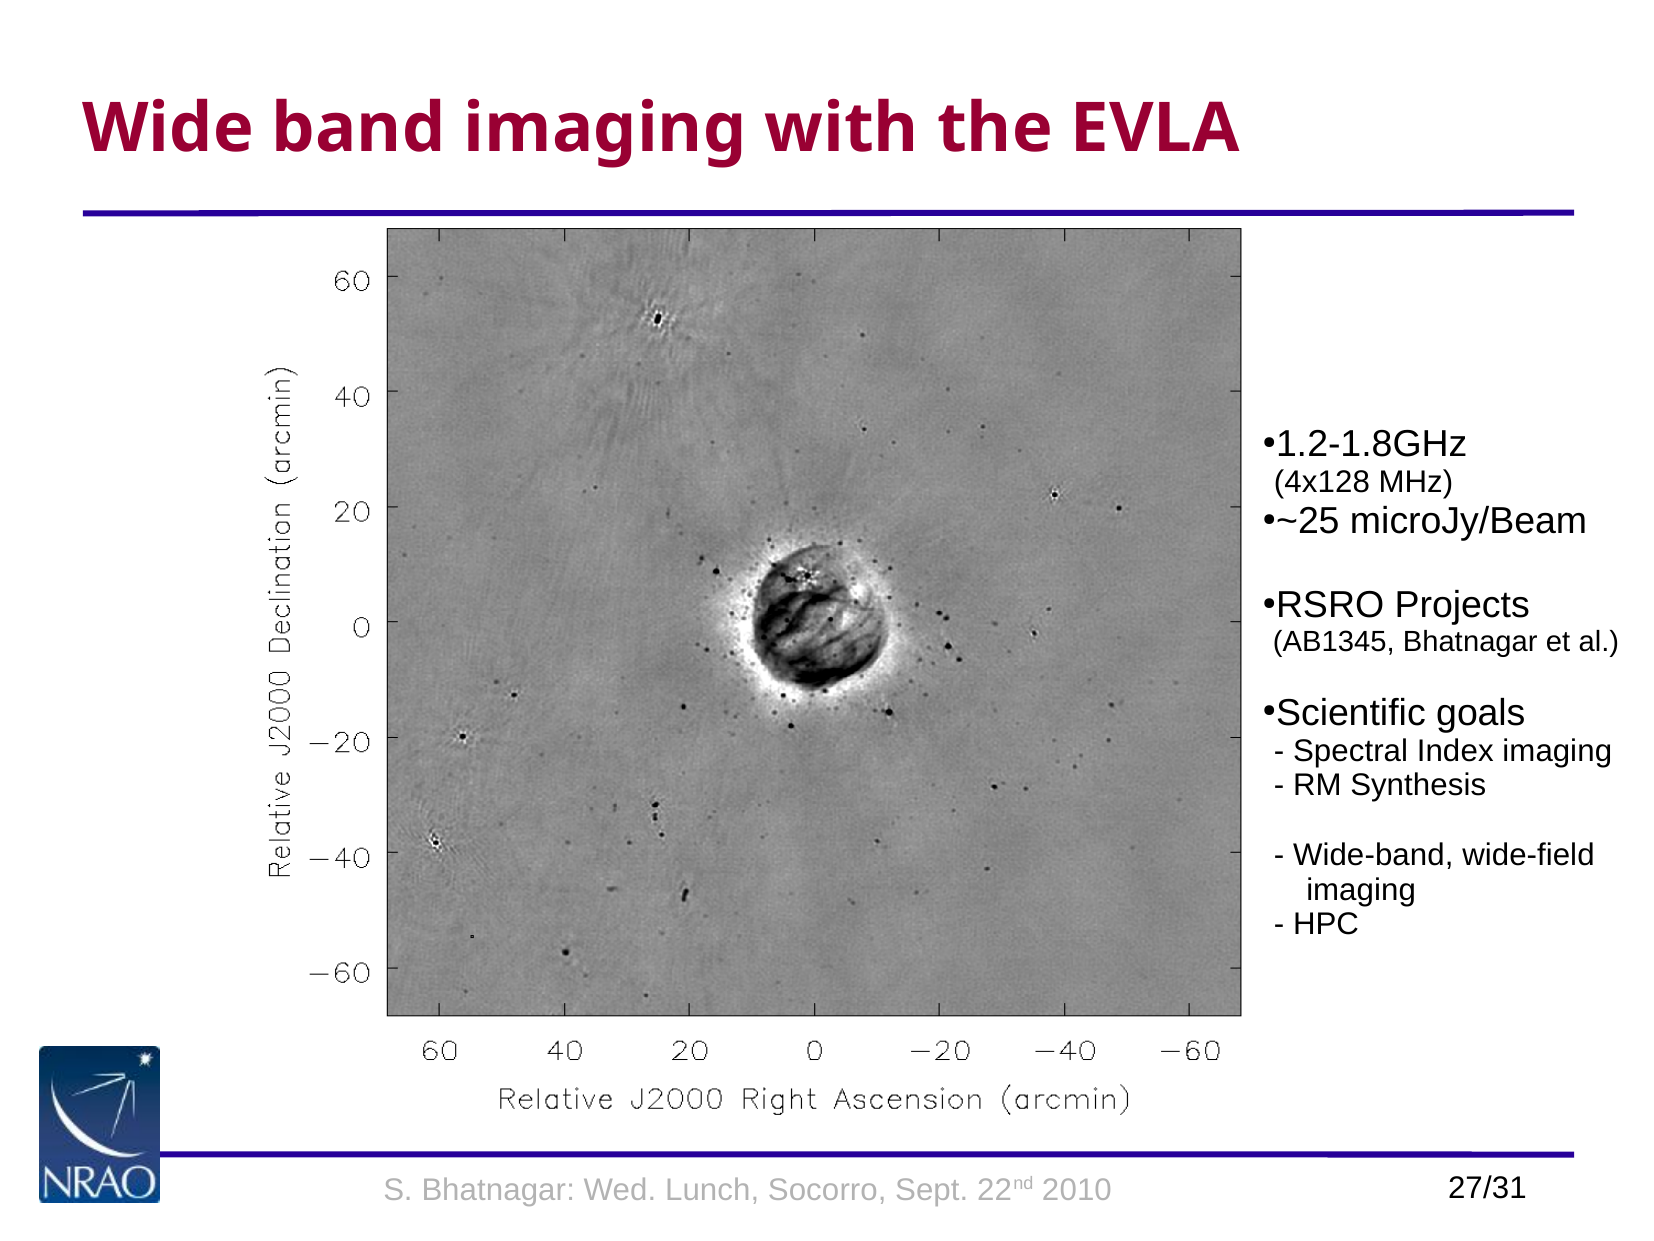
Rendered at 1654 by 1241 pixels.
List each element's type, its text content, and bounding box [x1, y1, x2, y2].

text_box 1.2-1.8GHz (4x128 MHz) ~25 microJy/Beam RSRO Projects (AB1345, Bhatnagar et al.) Scientific goals - Spectral Index imaging - RM Synthesis - Wide-band, wide-field imaging - HPC [1248, 415, 1653, 949]
title Wide band imaging with the EVLA [82, 49, 1571, 202]
picture [0, 0, 1654, 1241]
